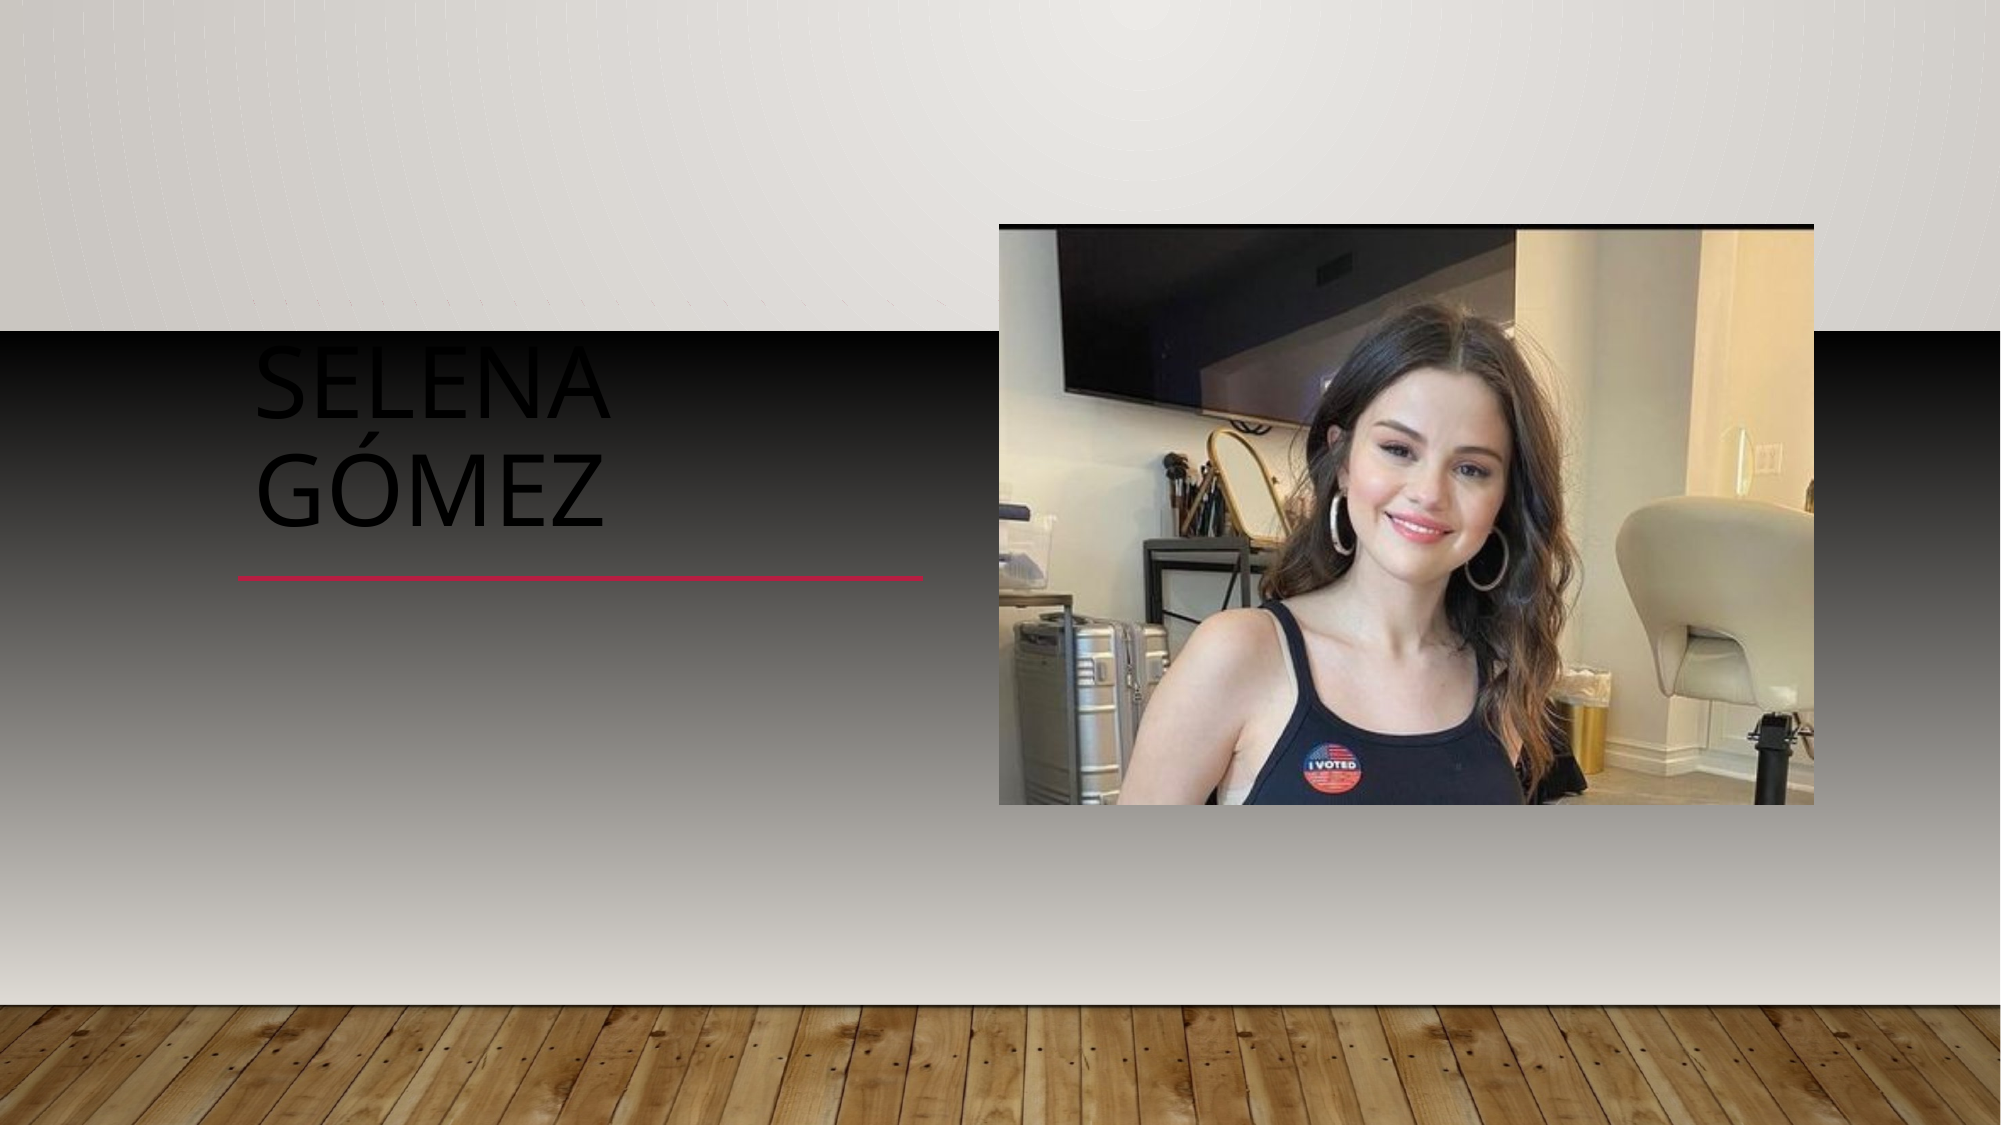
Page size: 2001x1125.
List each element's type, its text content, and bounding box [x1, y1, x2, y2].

title SELENA GÓMEZ [238, 157, 924, 549]
text_box [0, 0, 2000, 1005]
picture [0, 1005, 2000, 1125]
picture [999, 224, 1814, 805]
